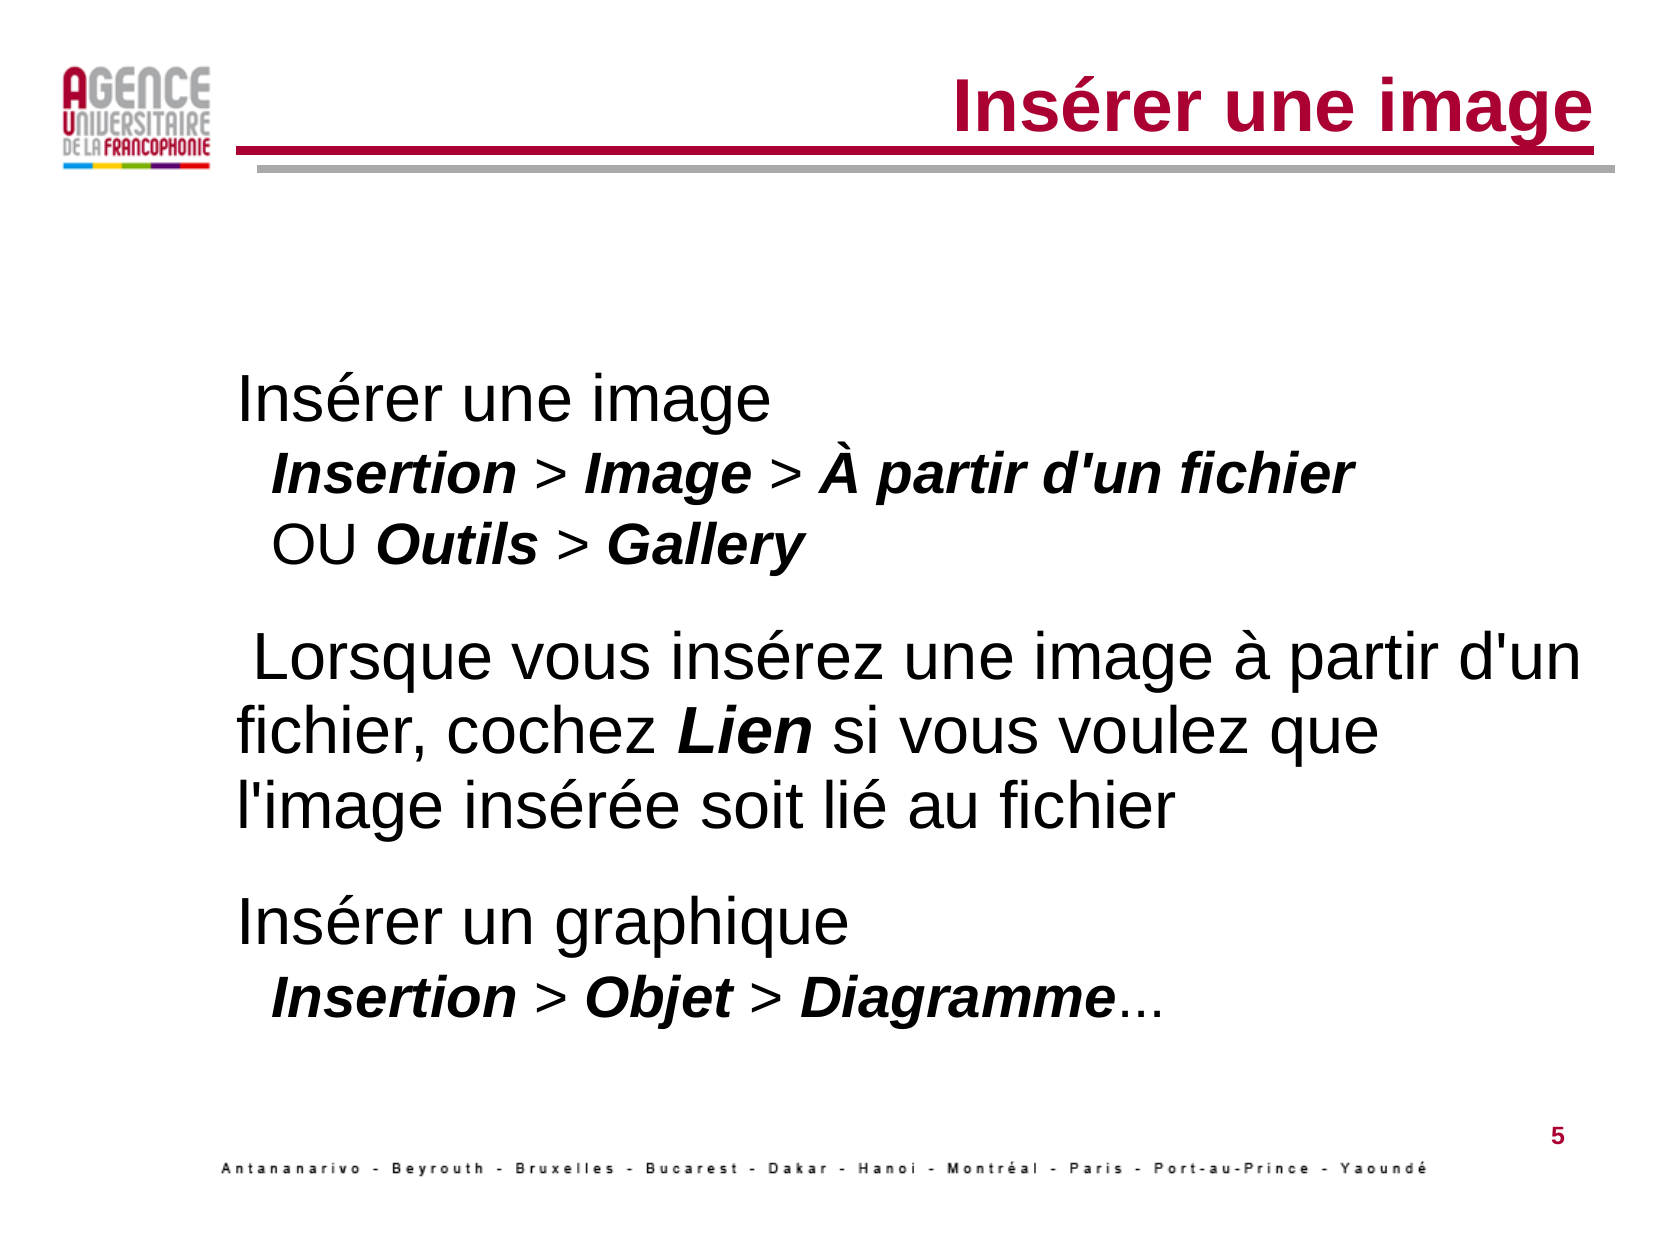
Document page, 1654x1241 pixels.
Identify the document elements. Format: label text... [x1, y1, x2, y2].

subtitle Insérer une image Insertion > Image > À partir d'un fichier OU Outils > Gallery Lorsque vous insérez une image à partir d'un fichier, cochez Lien si vous voulez que l'image insérée soit lié au fichier Insérer un graphique Insertion > Objet > Diagramme... [236, 248, 1595, 1142]
picture [29, 29, 1625, 1241]
title Insérer une image [236, 63, 1595, 148]
